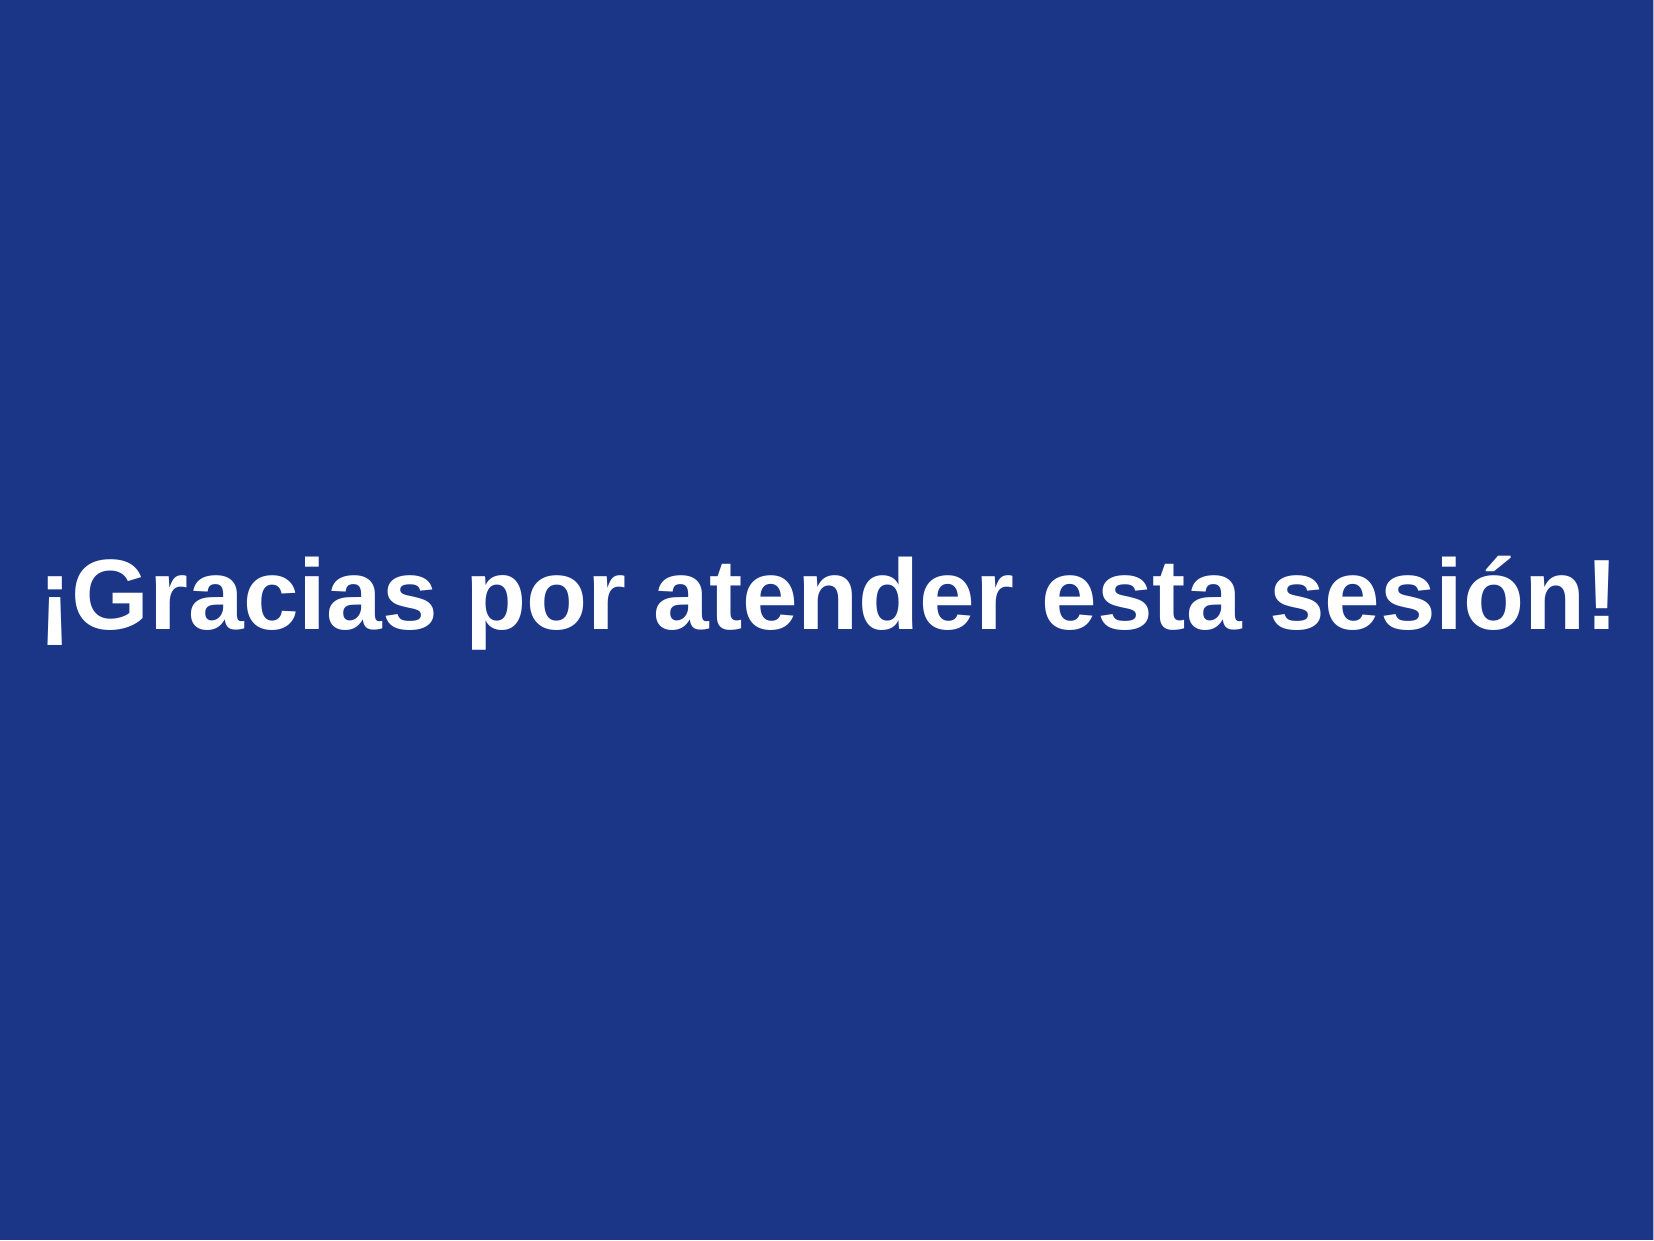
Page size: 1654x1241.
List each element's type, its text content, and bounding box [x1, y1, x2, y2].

text_box ¡Gracias por atender esta sesión! [23, 531, 1636, 659]
